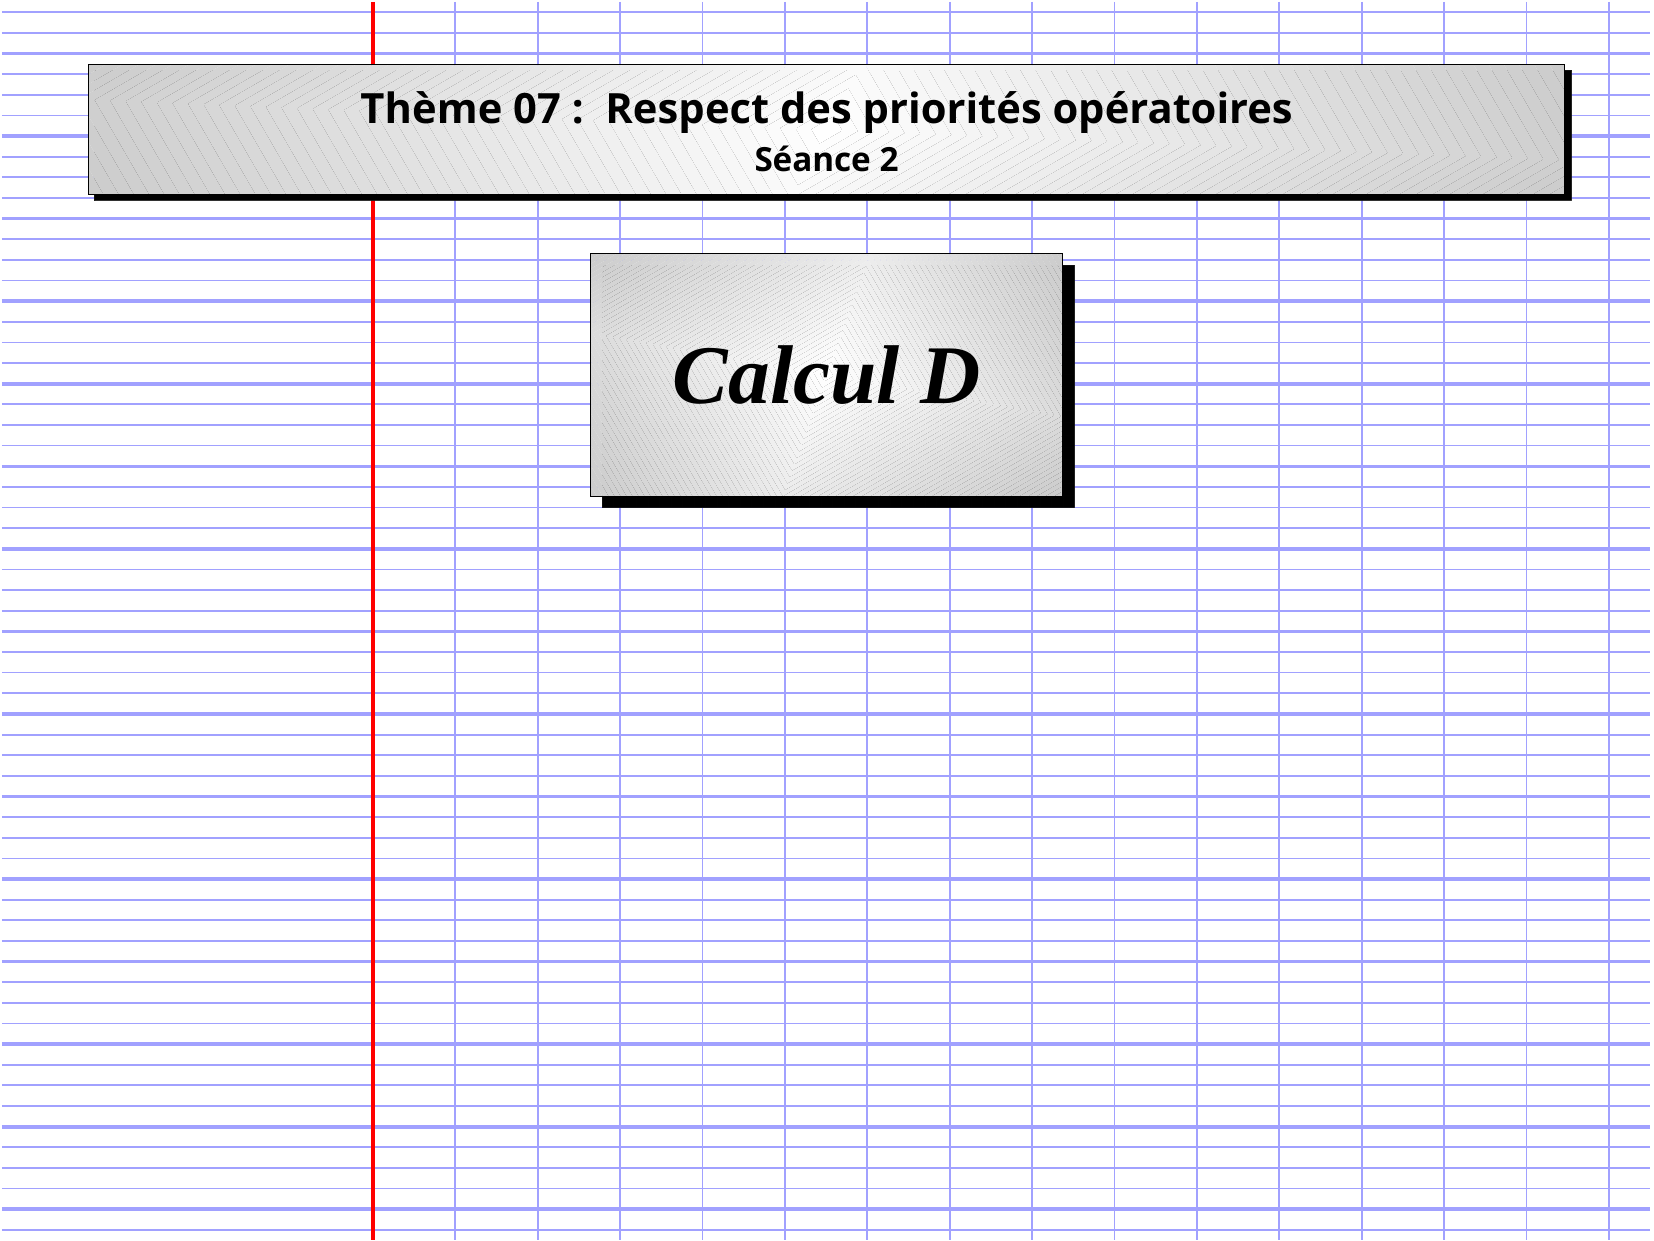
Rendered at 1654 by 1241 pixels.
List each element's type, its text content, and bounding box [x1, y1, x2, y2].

text_box Thème 07 : Respect des priorités opératoires Séance 2 [88, 64, 1565, 195]
text_box Calcul D [590, 253, 1063, 497]
picture [0, 0, 1654, 1241]
